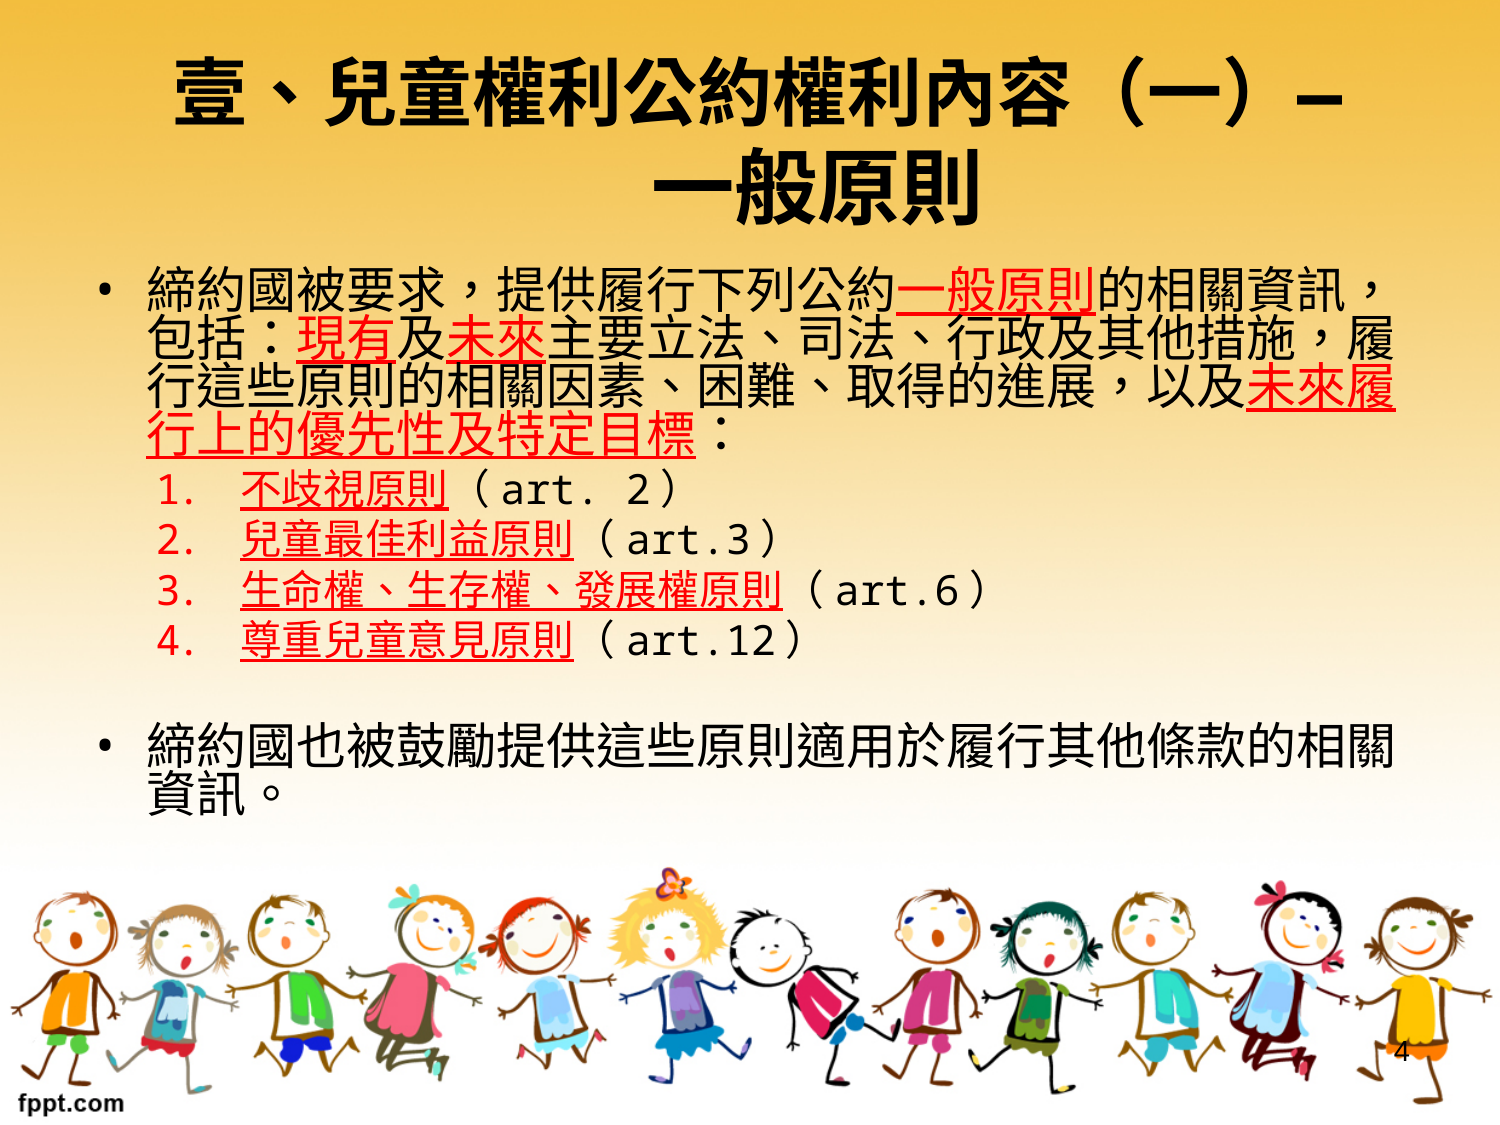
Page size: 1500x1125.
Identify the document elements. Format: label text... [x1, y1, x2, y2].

list 締約國被要求，提供履行下列公約一般原則的相關資訊，包括：現有及未來主要立法、司法、行政及其他措施，履行這些原則的相關因素、困難、取得的進展，以及未來履行上的優先性及特定目標： 不歧視原則（art. 2） 兒童最佳利益原則（art.3） 生命權、生存權、發展權原則（art.6） 尊重兒童意見原則（art.12） 締約國也被鼓勵提供這些原則適用於履行其他條款的相關資訊。 [75, 262, 1426, 1005]
text_box <編號> [1074, 1024, 1426, 1103]
title 壹、兒童權利公約權利內容（一）— 一般原則 [82, 46, 1433, 235]
picture [0, 0, 1500, 1125]
